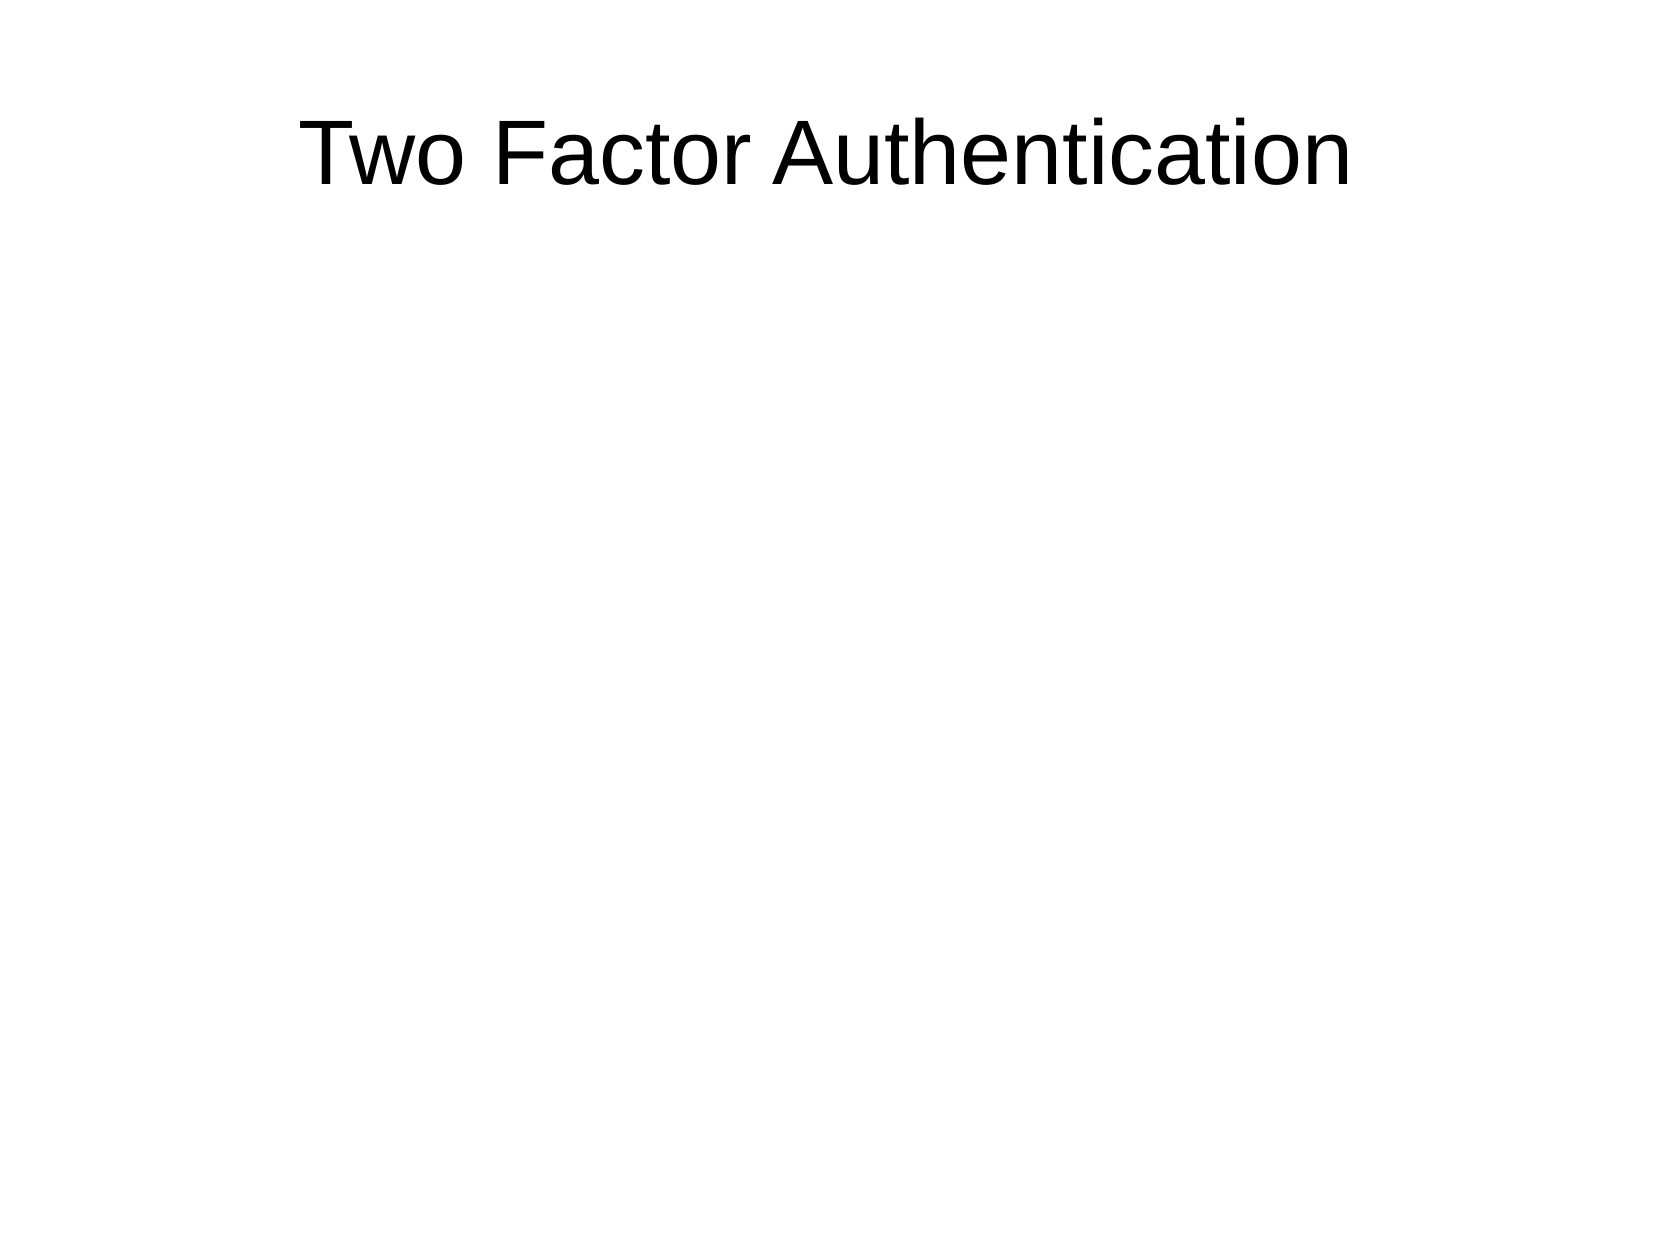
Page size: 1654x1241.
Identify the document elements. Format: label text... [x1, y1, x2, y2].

title Two Factor Authentication [82, 49, 1571, 257]
